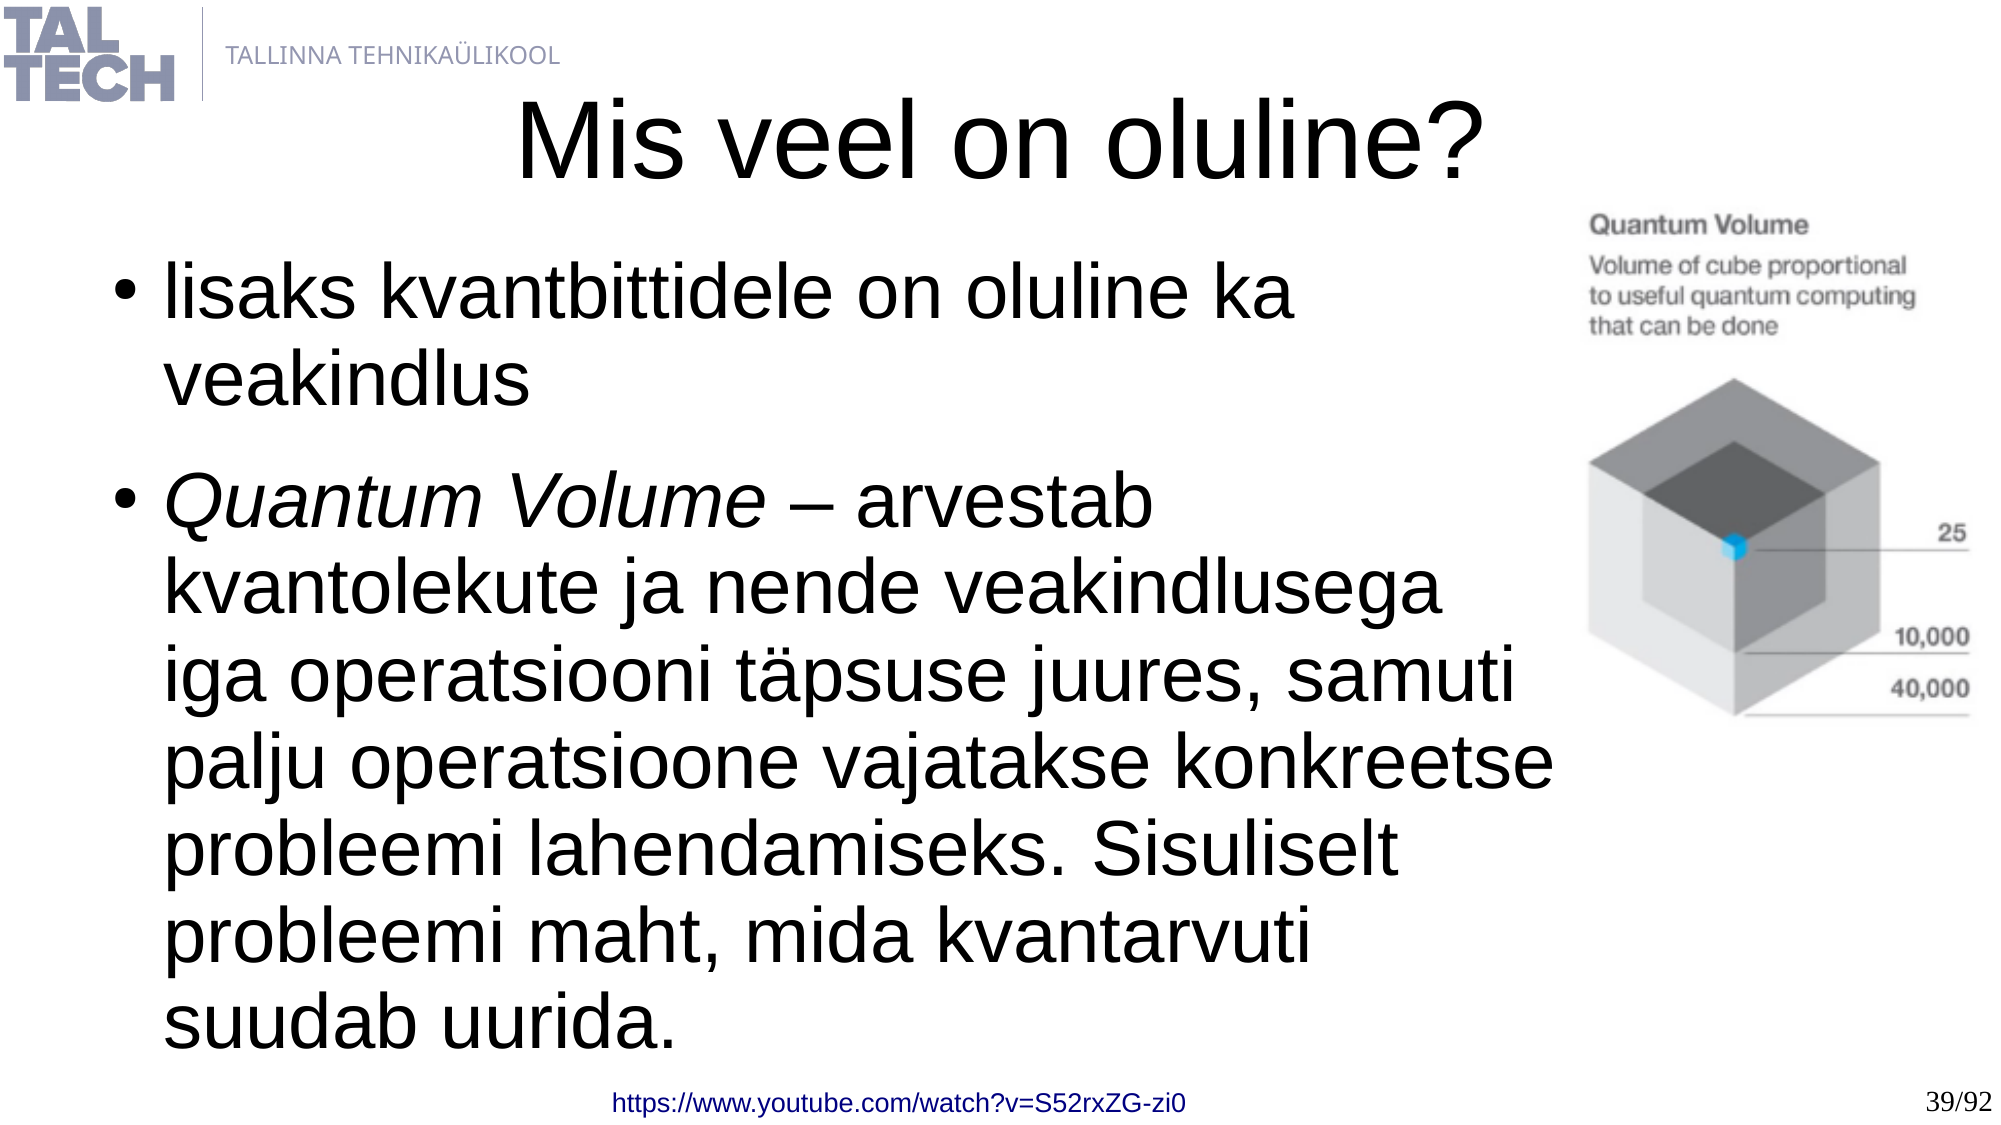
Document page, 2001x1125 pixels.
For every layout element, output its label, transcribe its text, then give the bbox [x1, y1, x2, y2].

picture [1575, 202, 2001, 733]
text_box https://www.youtube.com/watch?v=S52rxZG-zi0 [597, 1080, 1223, 1125]
list lisaks kvantbittidele on oluline ka veakindlus Quantum Volume – arvestab kvantolekute ja nende veakindlusega iga operatsiooni täpsuse juures, samuti palju operatsioone vajatakse konkreetse probleemi lahendamiseks. Sisuliselt probleemi maht, mida kvantarvuti suudab uurida. [94, 248, 1571, 1075]
title Mis veel on oluline? [99, 78, 1901, 203]
picture [0, 0, 178, 107]
